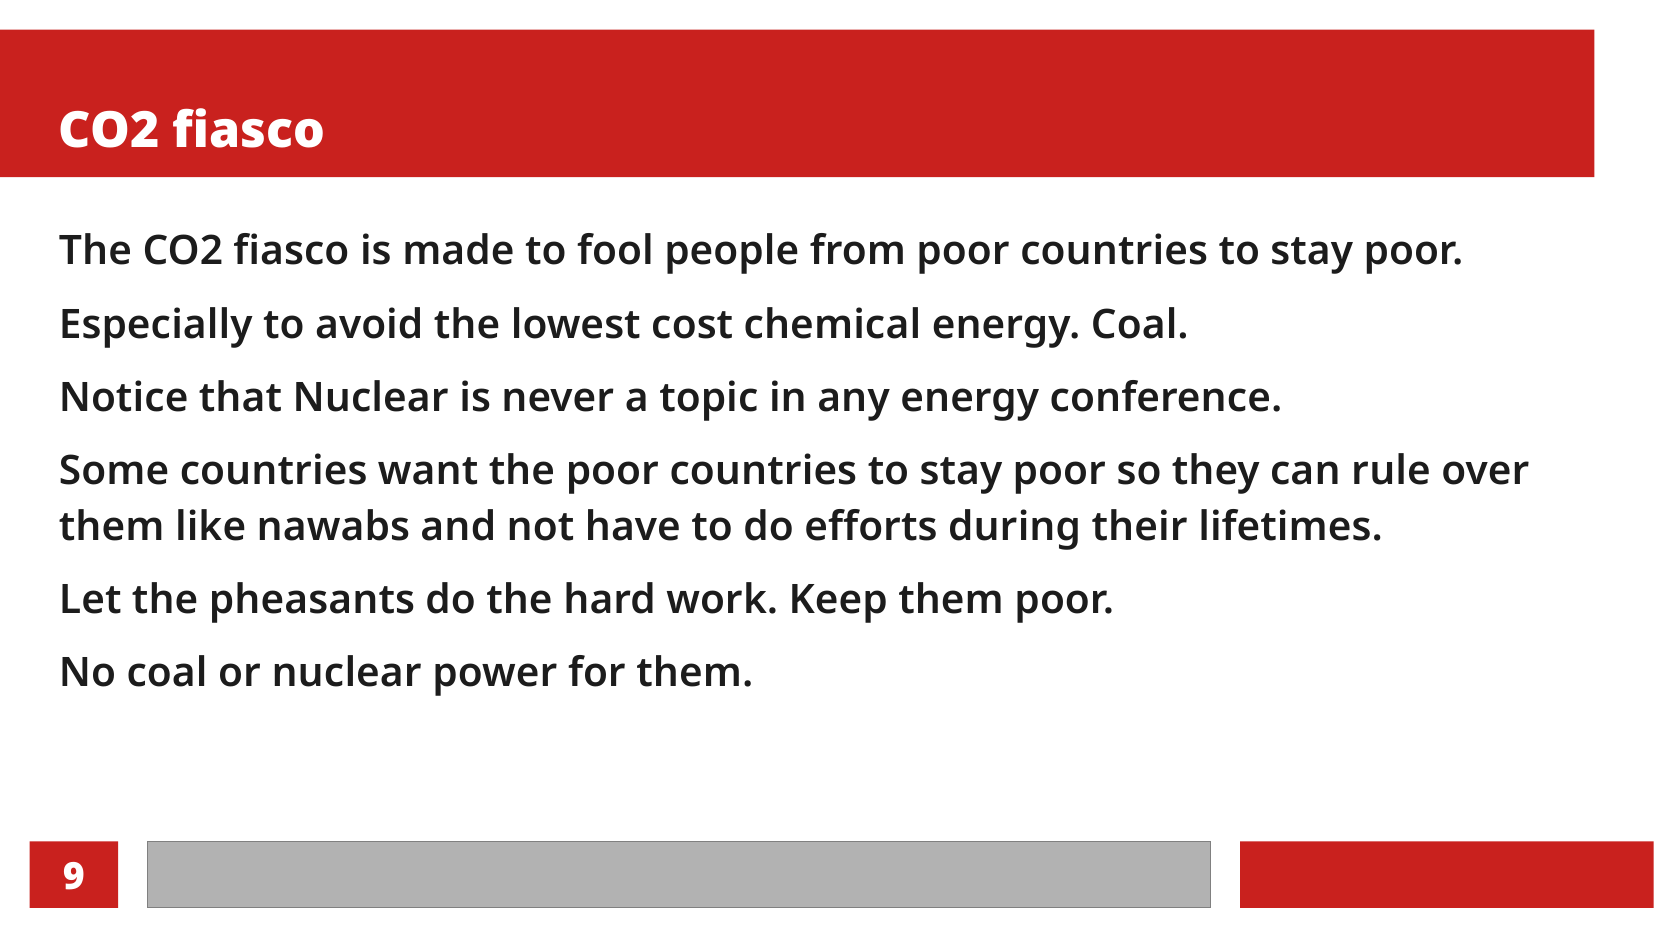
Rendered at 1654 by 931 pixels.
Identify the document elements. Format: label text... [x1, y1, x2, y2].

list The CO2 fiasco is made to fool people from poor countries to stay poor. Especially to avoid the lowest cost chemical energy. Coal. Notice that Nuclear is never a topic in any energy conference. Some countries want the poor countries to stay poor so they can rule over them like nawabs and not have to do efforts during their lifetimes. Let the pheasants do the hard work. Keep them poor. No coal or nuclear power for them. [59, 221, 1565, 798]
title CO2 fiasco [59, 44, 1595, 163]
